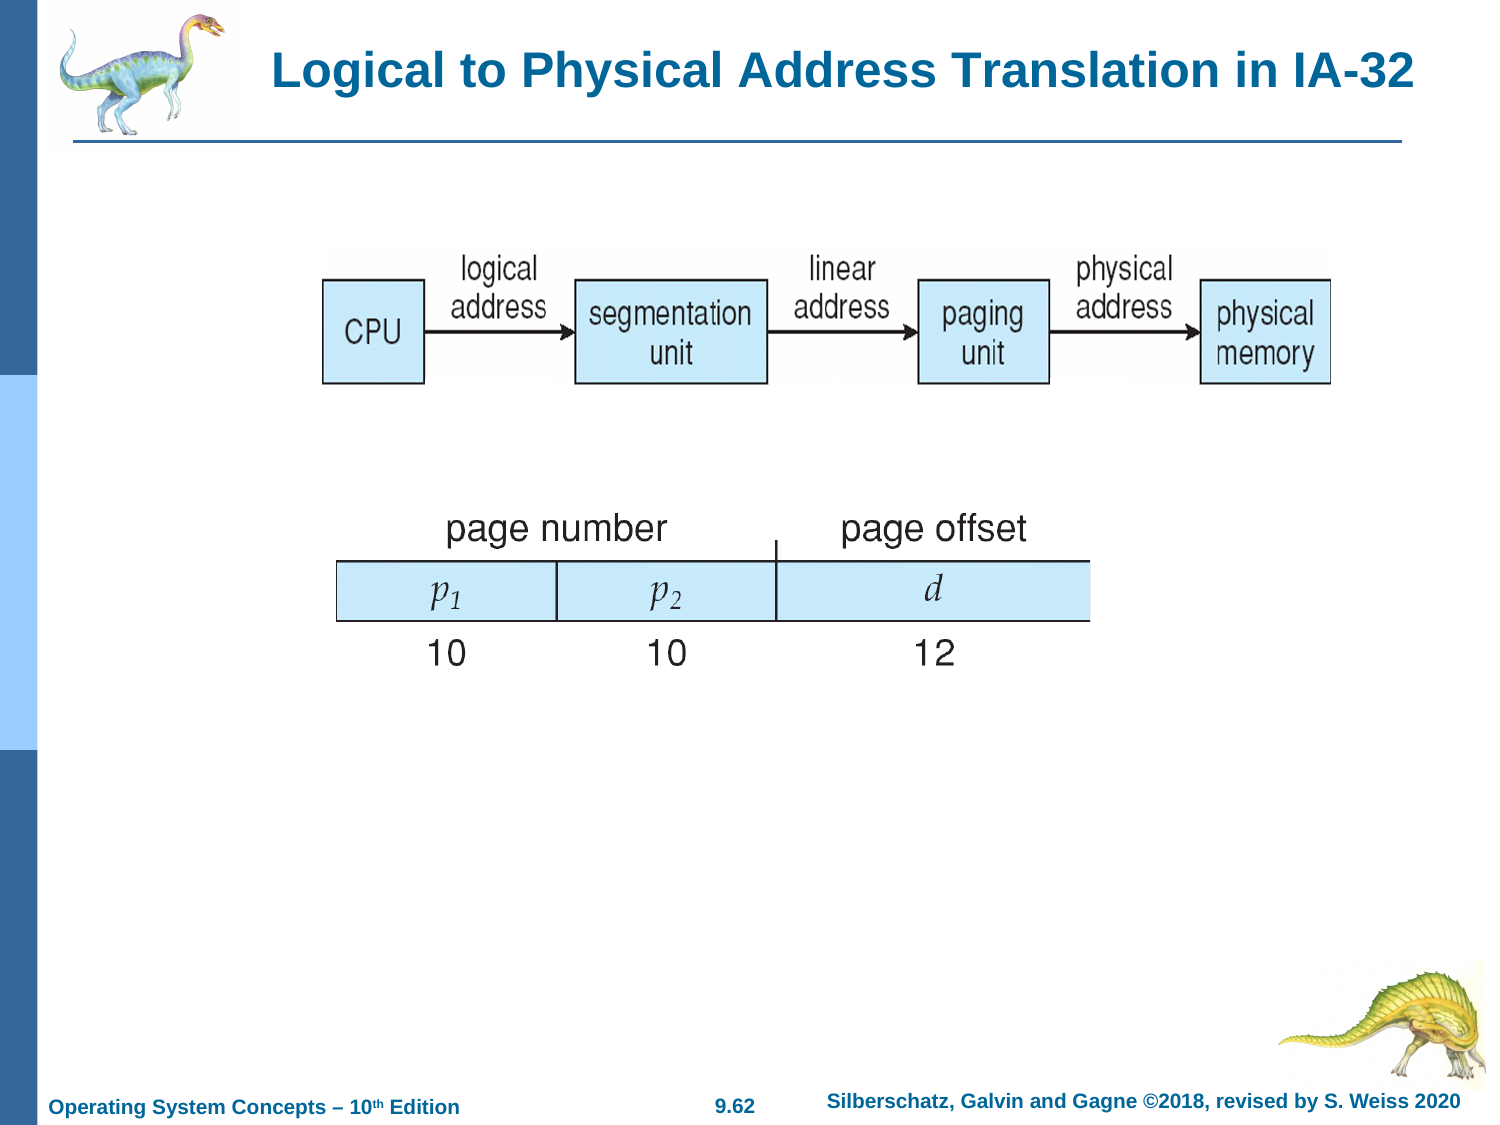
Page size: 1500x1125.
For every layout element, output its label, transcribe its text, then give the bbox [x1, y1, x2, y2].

title Logical to Physical Address Translation in IA-32 [214, 3, 1473, 105]
picture [1275, 959, 1486, 1090]
picture [320, 249, 1331, 385]
picture [336, 505, 1091, 672]
picture [46, 0, 243, 149]
